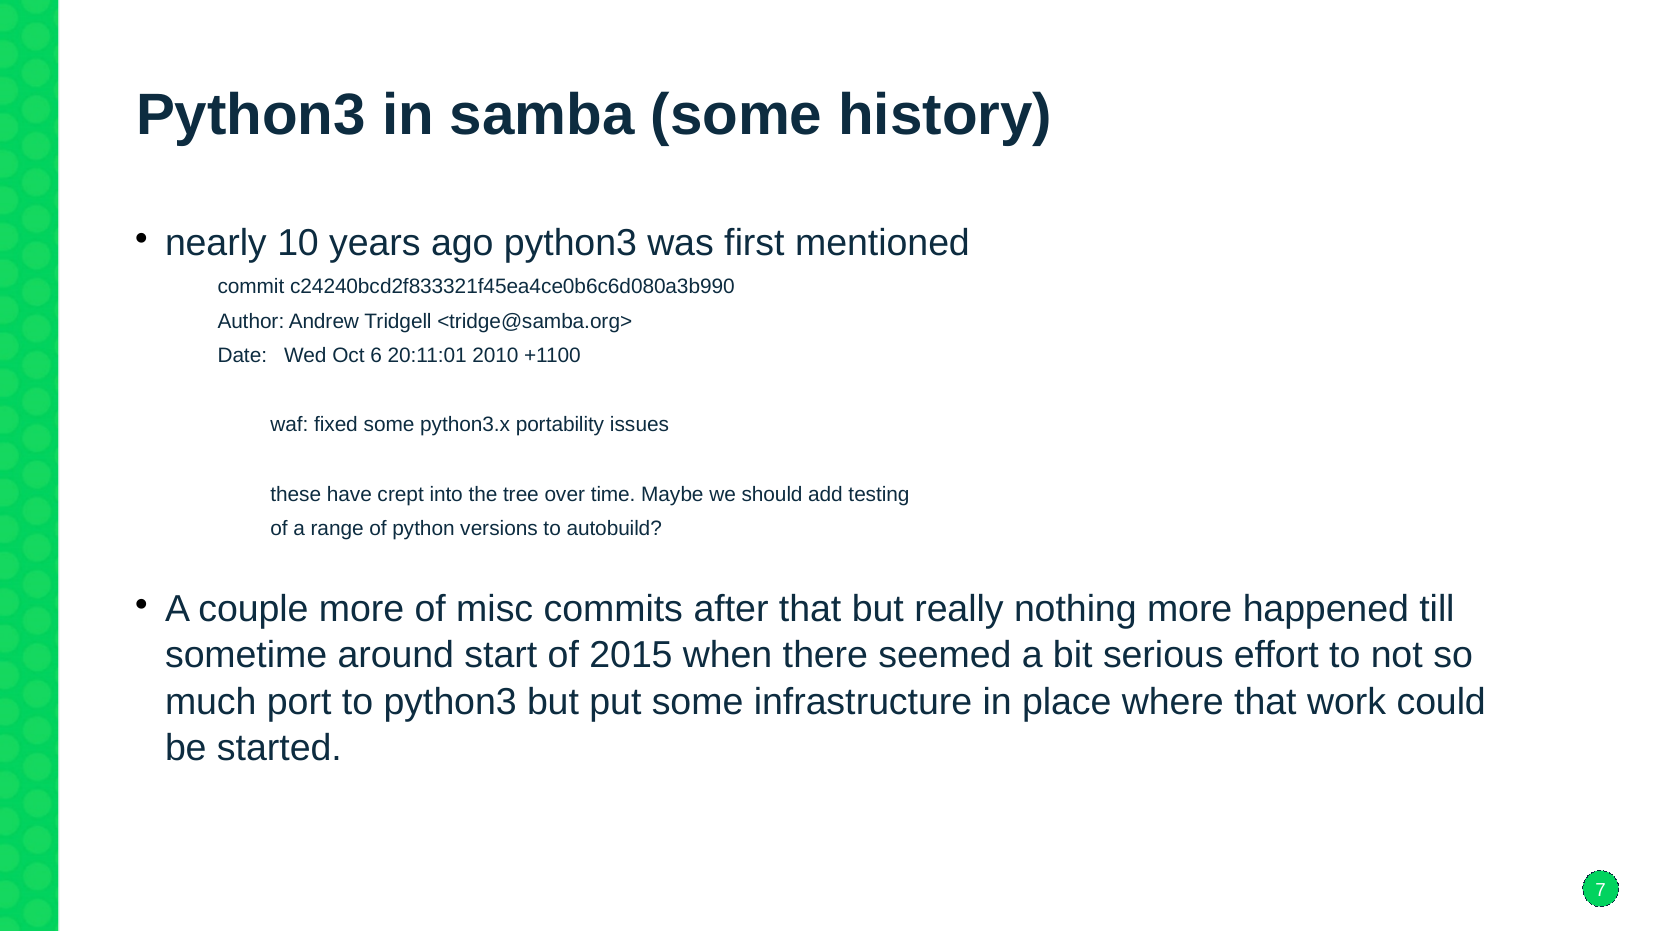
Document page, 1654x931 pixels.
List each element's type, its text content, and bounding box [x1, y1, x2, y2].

list nearly 10 years ago python3 was first mentioned commit c24240bcd2f833321f45ea4ce0b6c6d080a3b990 Author: Andrew Tridgell <tridge@samba.org> Date: Wed Oct 6 20:11:01 2010 +1100 waf: fixed some python3.x portability issues these have crept into the tree over time. Maybe we should add testing of a range of python versions to autobuild? A couple more of misc commits after that but really nothing more happened till sometime around start of 2015 when there seemed a bit serious effort to not so much port to python3 but put some infrastructure in place where that work could be started. [120, 210, 1530, 818]
picture [0, 0, 76, 931]
title Python3 in samba (some history) [121, 37, 1531, 193]
